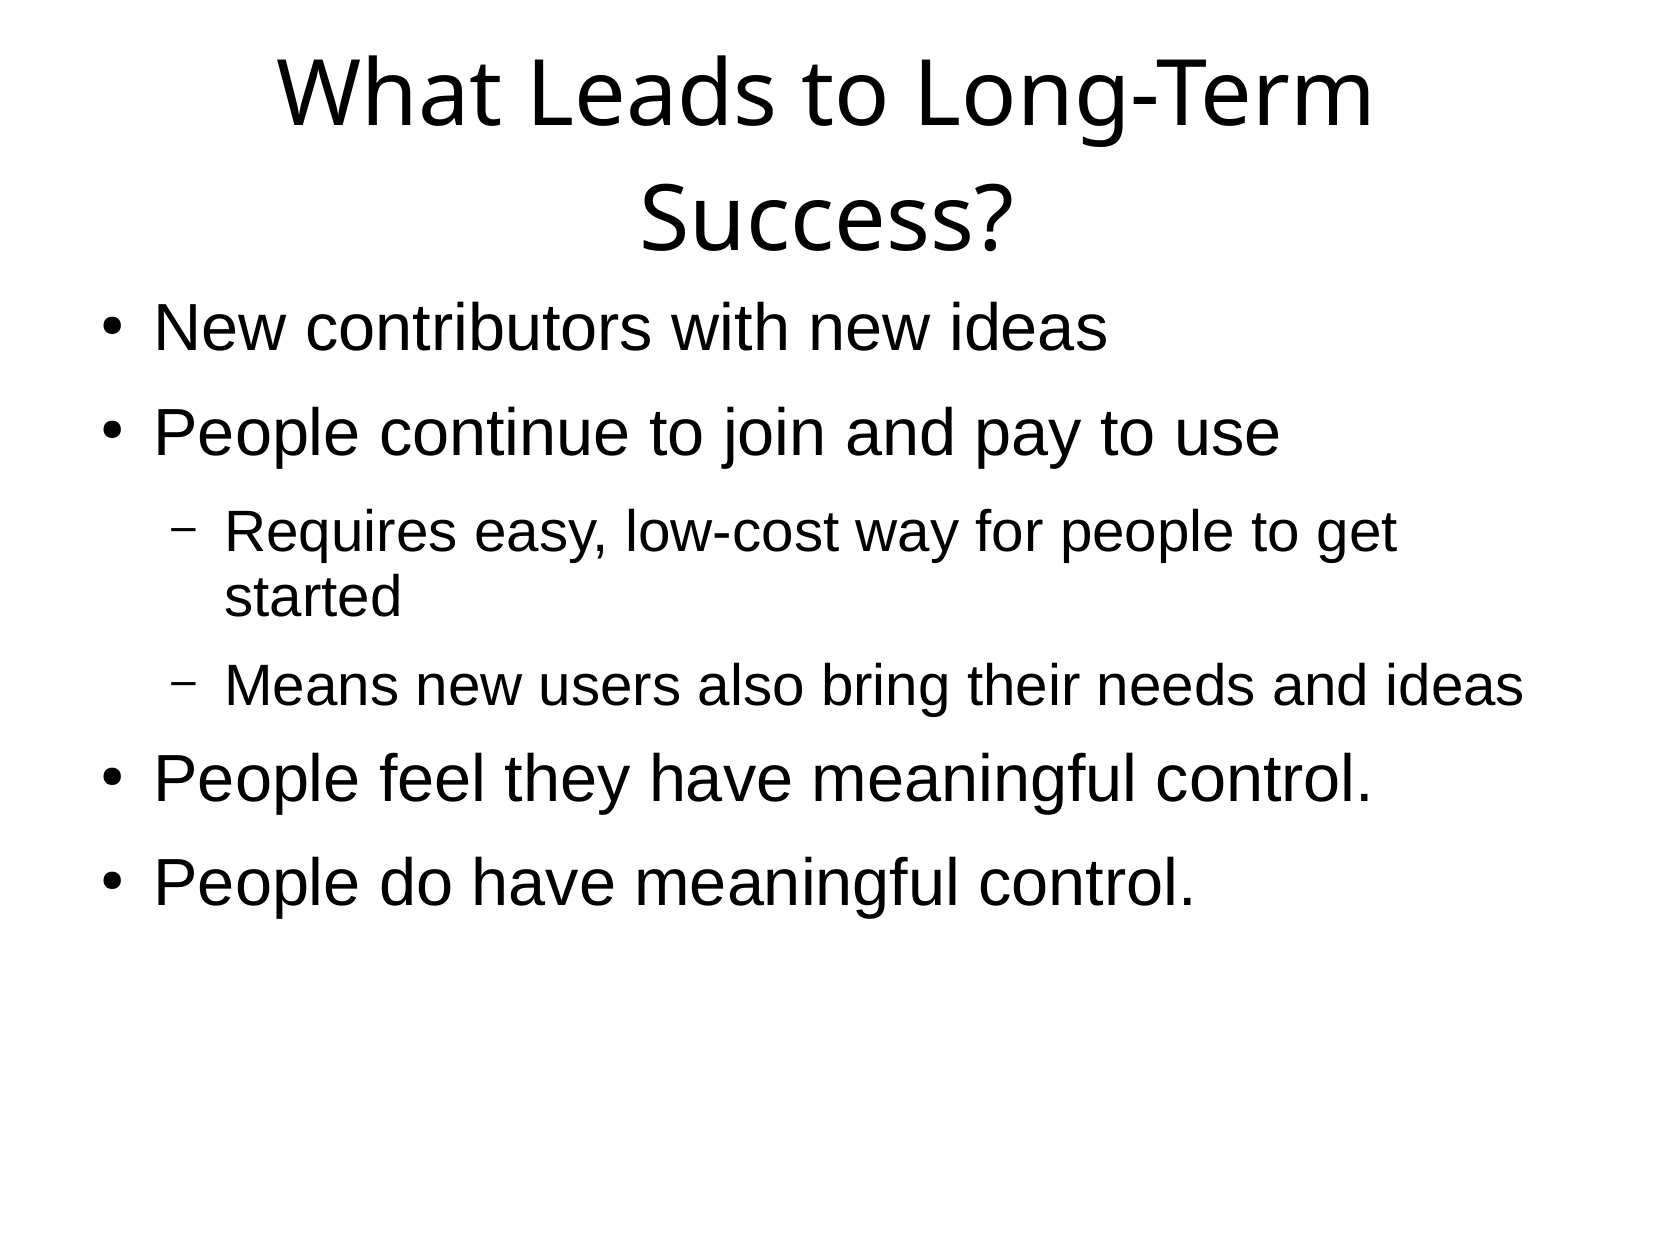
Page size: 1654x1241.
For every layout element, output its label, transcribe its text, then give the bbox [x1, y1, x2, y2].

list New contributors with new ideas People continue to join and pay to use Requires easy, low-cost way for people to get started Means new users also bring their needs and ideas People feel they have meaningful control. People do have meaningful control. [82, 290, 1571, 1010]
title What Leads to Long-Term Success? [82, 49, 1571, 257]
